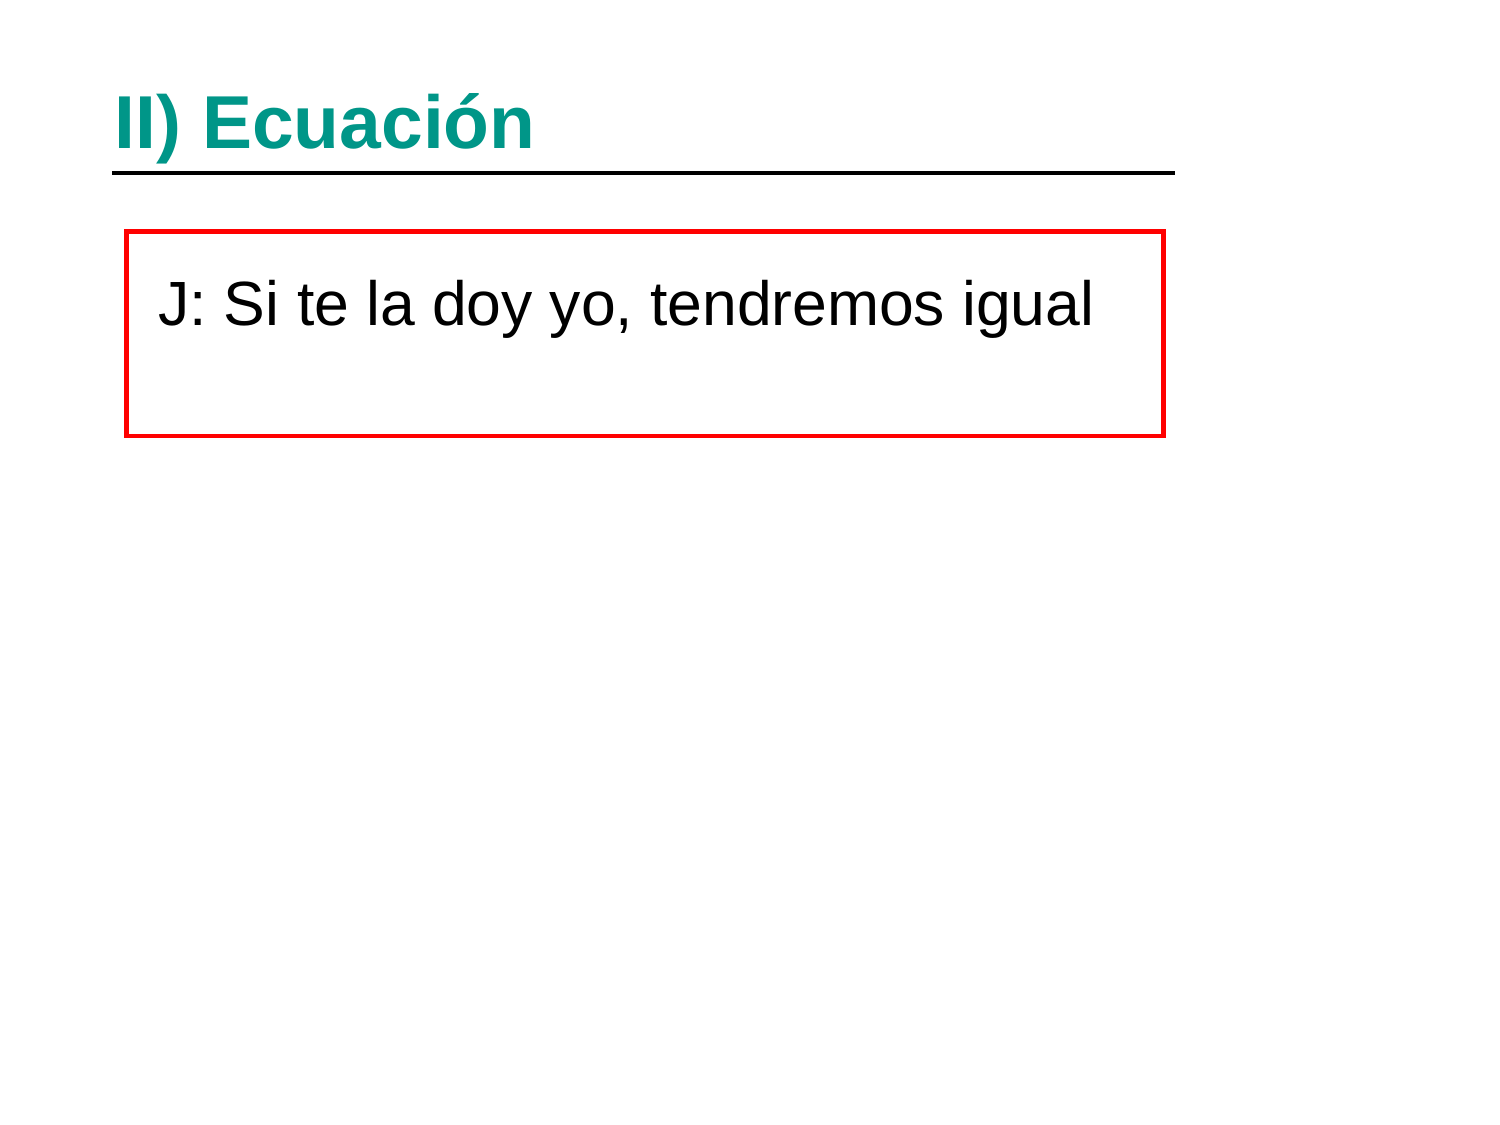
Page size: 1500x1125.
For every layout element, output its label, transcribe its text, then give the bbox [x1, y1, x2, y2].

text_box J: Si te la doy yo, tendremos igual [126, 231, 1164, 436]
text_box II) Ecuación [100, 66, 1376, 171]
